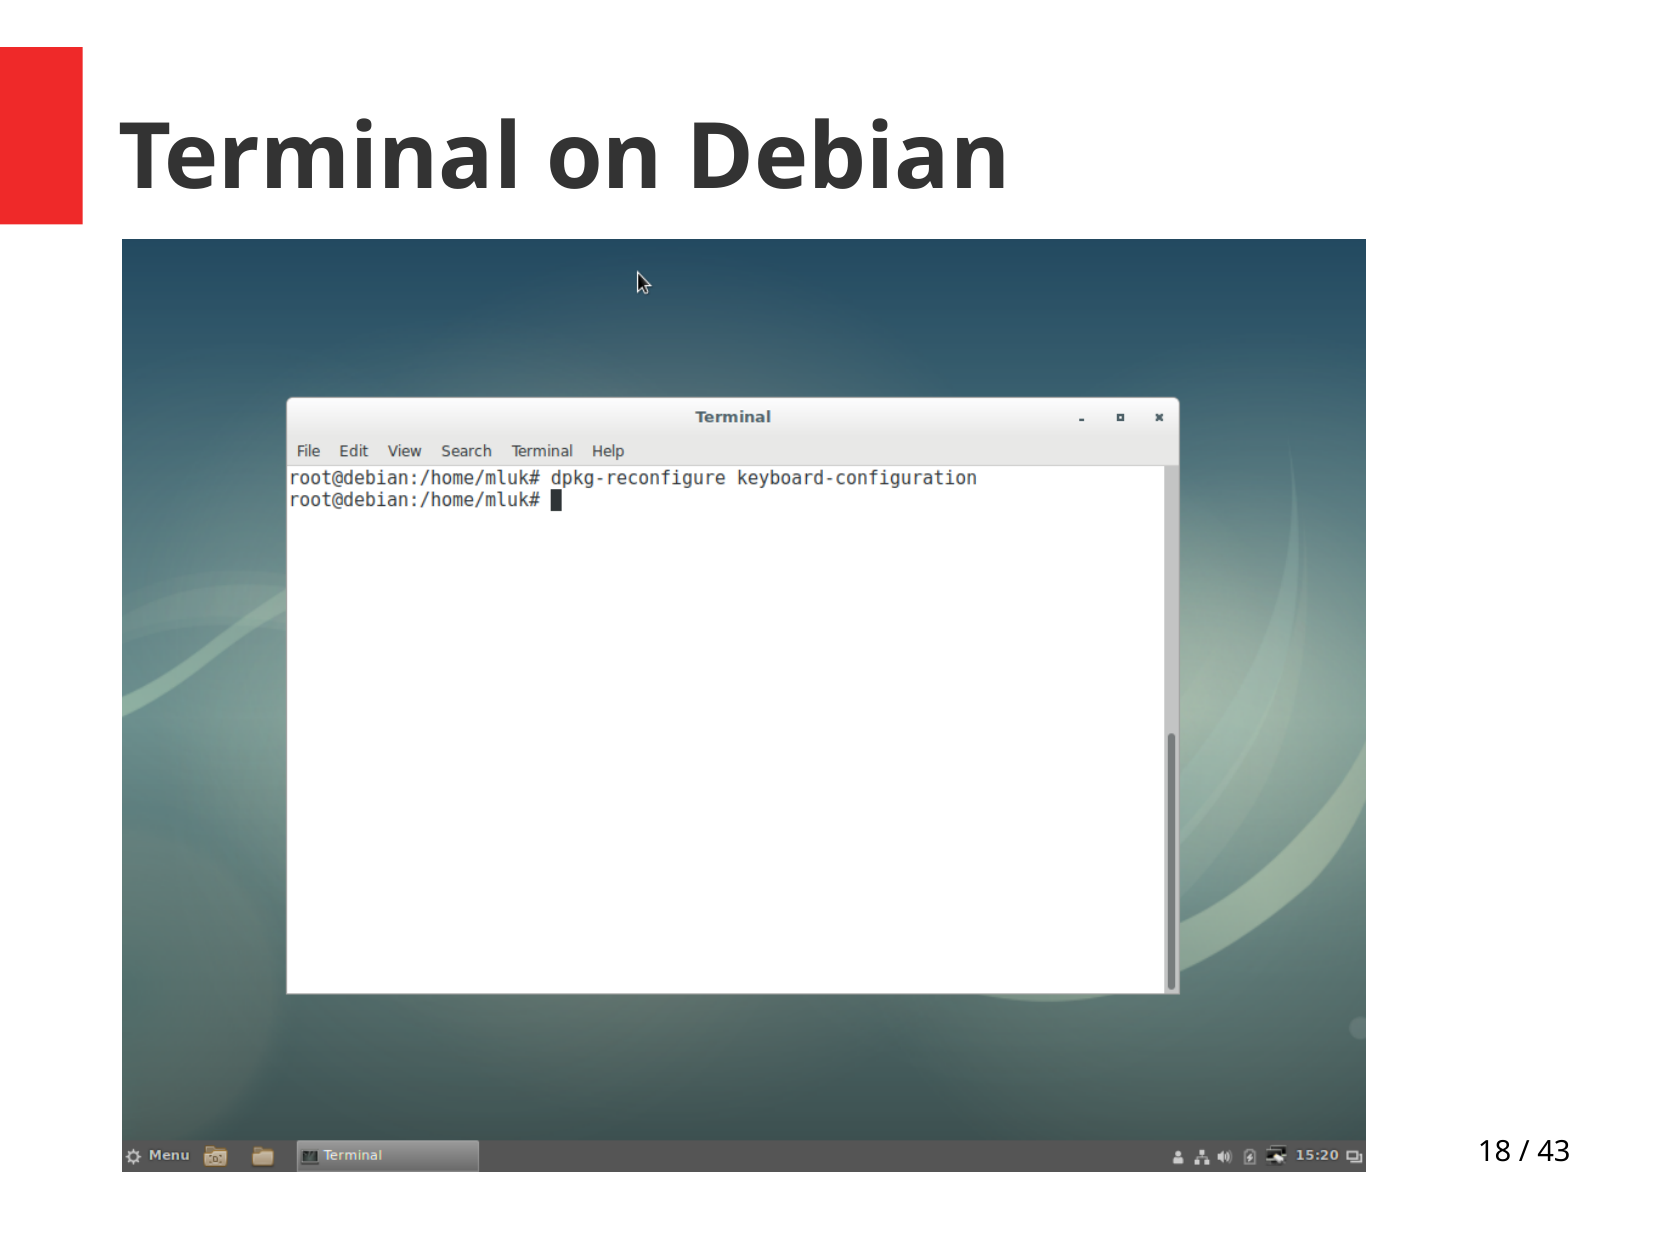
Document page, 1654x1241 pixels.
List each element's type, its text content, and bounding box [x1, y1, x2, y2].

picture [122, 239, 1366, 1173]
title Terminal on Debian [118, 49, 1571, 257]
